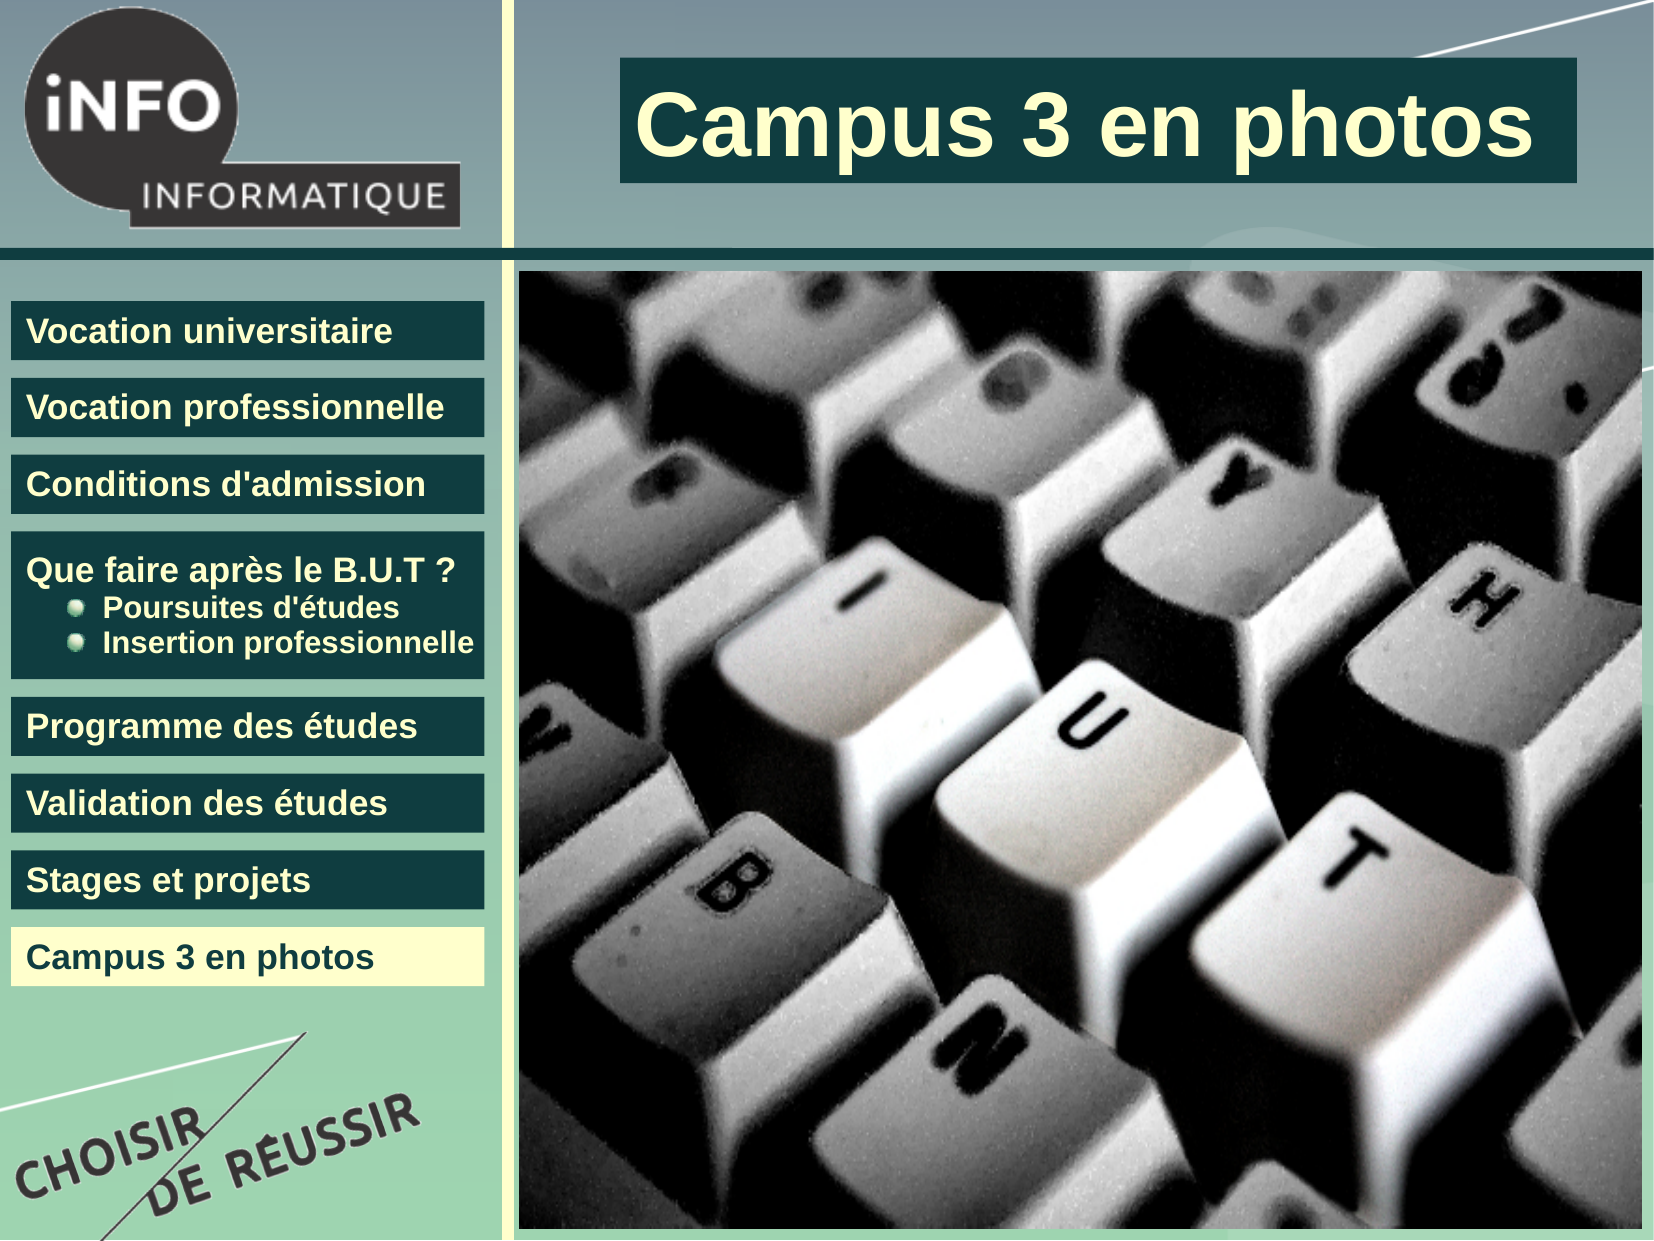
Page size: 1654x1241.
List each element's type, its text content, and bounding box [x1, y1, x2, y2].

picture [0, 0, 502, 247]
text_box Vocation professionnelle [11, 377, 485, 438]
text_box Validation des études [11, 773, 485, 833]
text_box Campus 3 en photos [620, 57, 1577, 184]
picture [514, 260, 1654, 1240]
text_box Vocation universitaire [11, 301, 485, 361]
text_box Que faire après le B.U.T ? Poursuites d'études Insertion professionnelle [11, 531, 485, 680]
text_box Stages et projets [11, 850, 485, 910]
text_box Programme des études [11, 696, 485, 756]
text_box Conditions d'admission [11, 454, 485, 514]
picture [514, 0, 1654, 248]
text_box Campus 3 en photos [11, 927, 485, 987]
picture [0, 260, 502, 1241]
